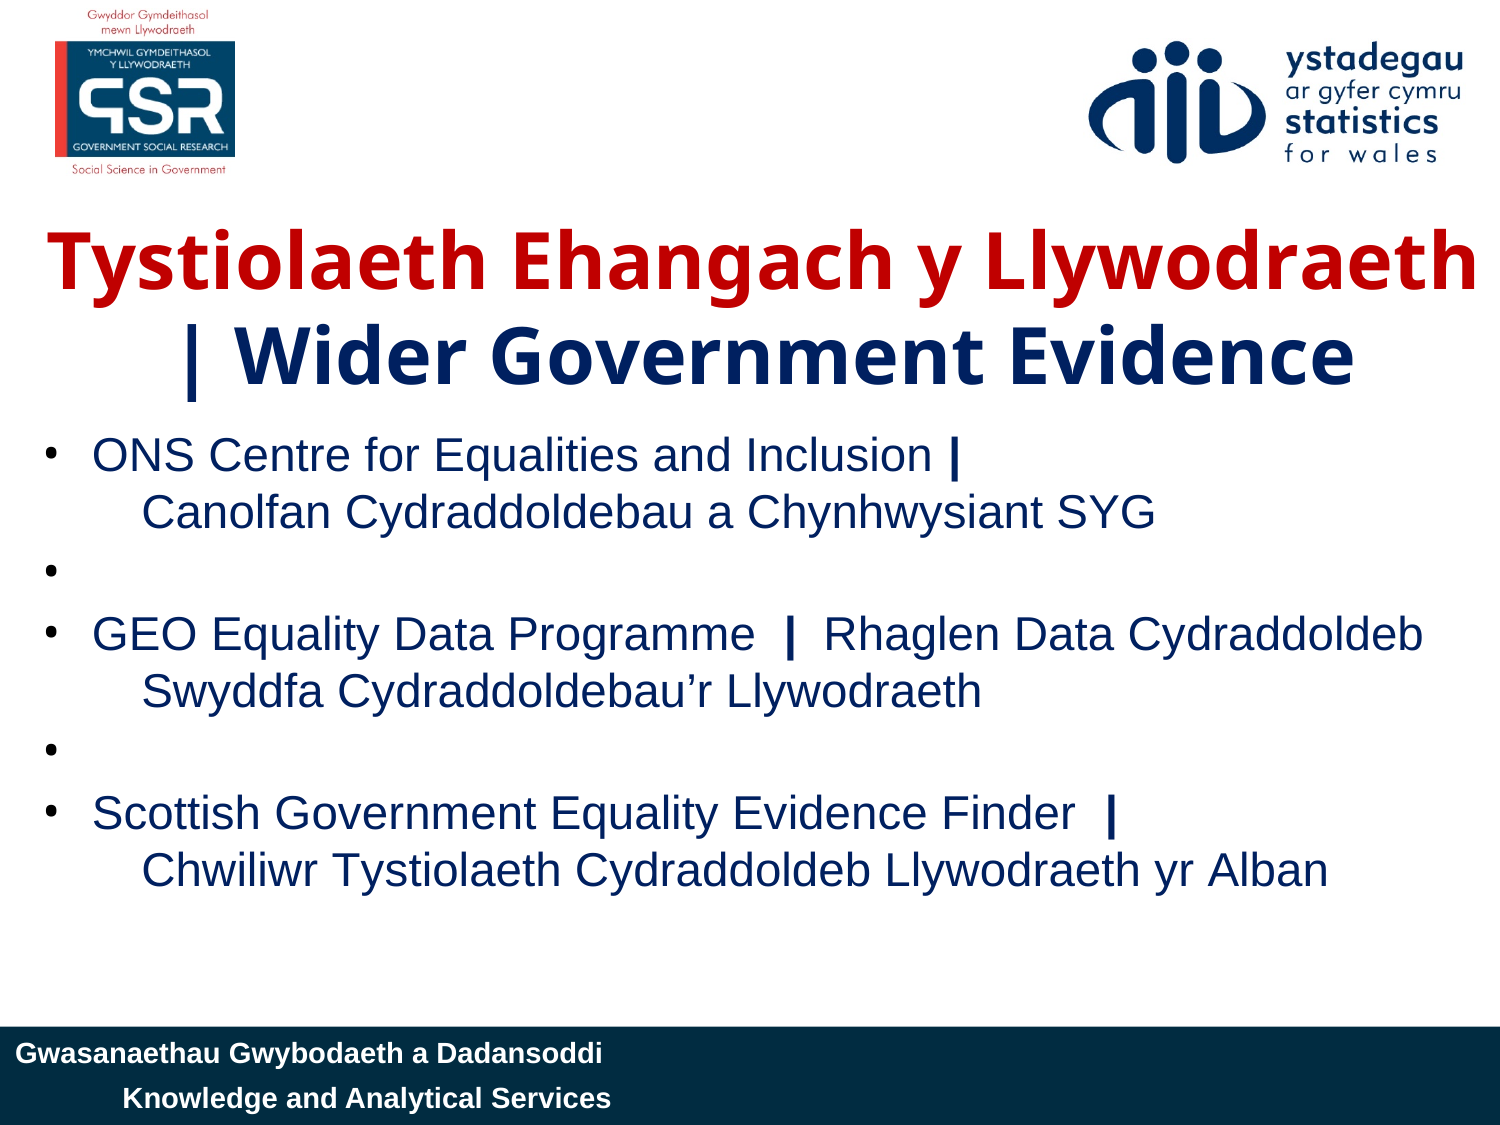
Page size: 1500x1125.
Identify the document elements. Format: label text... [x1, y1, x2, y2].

picture [1083, 38, 1466, 166]
title Tystiolaeth Ehangach y Llywodraeth | Wider Government Evidence [27, 202, 1500, 383]
list ONS Centre for Equalities and Inclusion | Canolfan Cydraddoldebau a Chynhwysiant SYG GEO Equality Data Programme | Rhaglen Data Cydraddoldeb Swyddfa Cydraddoldebau’r Llywodraeth Scottish Government Equality Evidence Finder | Chwiliwr Tystiolaeth Cydraddoldeb Llywodraeth yr Alban [27, 415, 1473, 912]
text_box Gwasanaethau Gwybodaeth a Dadansoddi Knowledge and Analytical Services [0, 1026, 1500, 1125]
